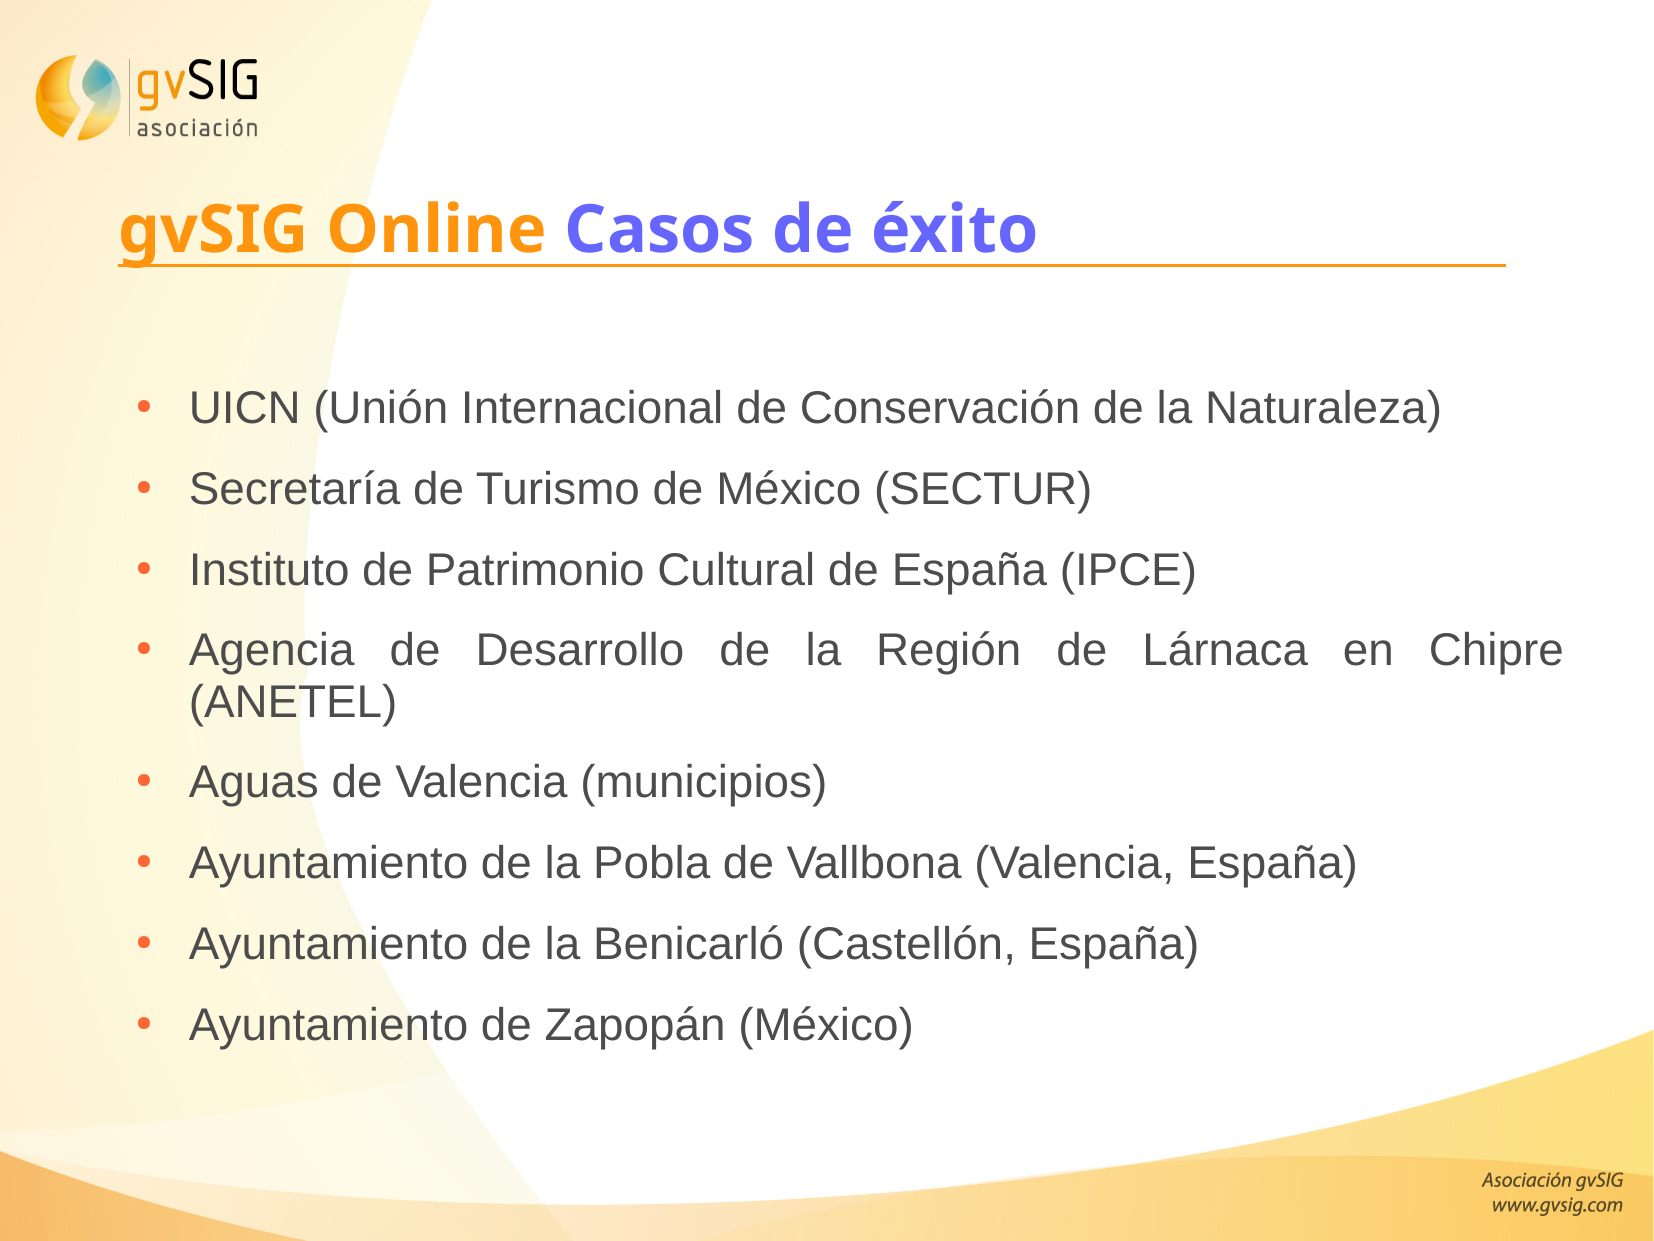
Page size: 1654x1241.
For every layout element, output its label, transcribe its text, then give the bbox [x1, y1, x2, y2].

list UICN (Unión Internacional de Conservación de la Naturaleza) Secretaría de Turismo de México (SECTUR) Instituto de Patrimonio Cultural de España (IPCE) Agencia de Desarrollo de la Región de Lárnaca en Chipre (ANETEL) Aguas de Valencia (municipios) Ayuntamiento de la Pobla de Vallbona (Valencia, España) Ayuntamiento de la Benicarló (Castellón, España) Ayuntamiento de Zapopán (México) [118, 301, 1565, 1134]
picture [0, 0, 1654, 1241]
title gvSIG Online Casos de éxito [118, 177, 1607, 276]
